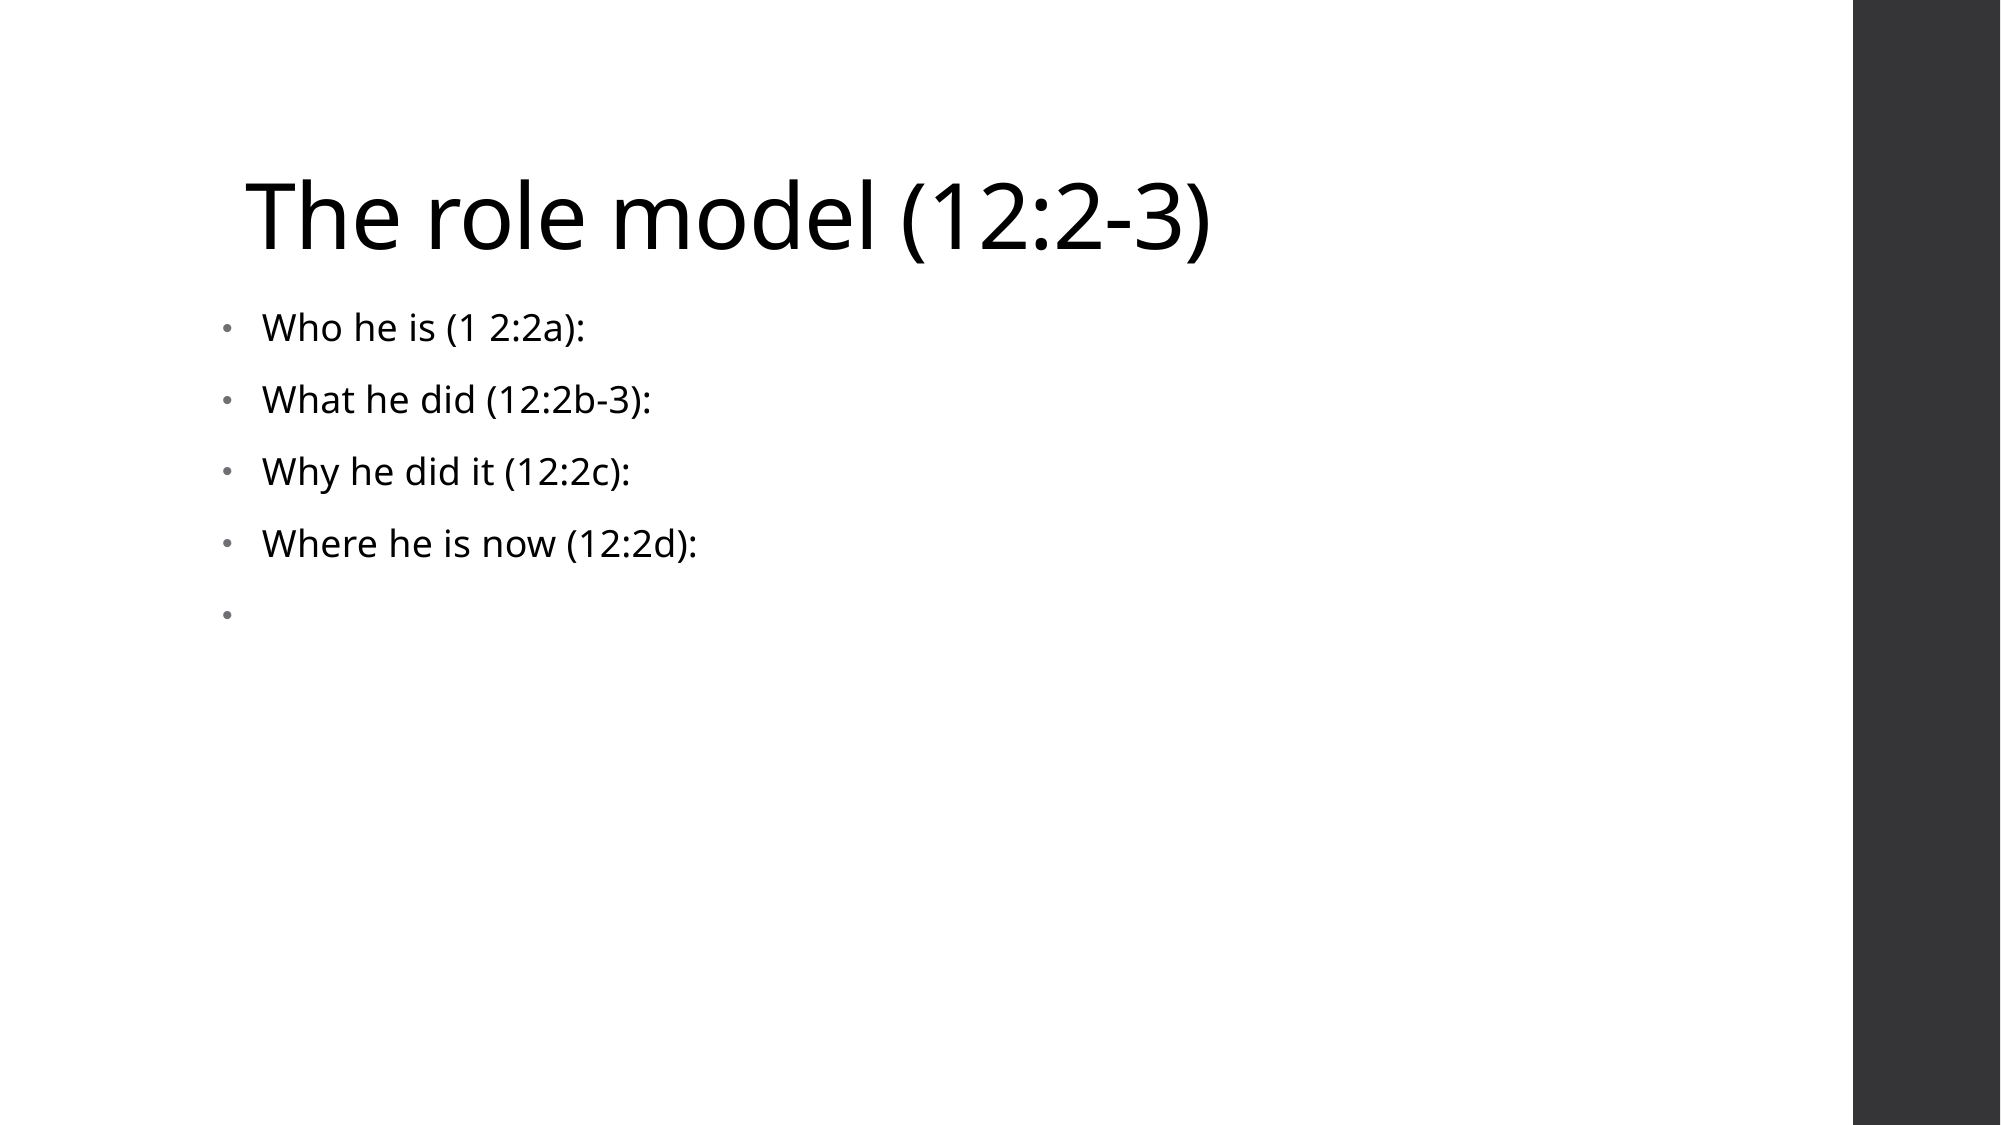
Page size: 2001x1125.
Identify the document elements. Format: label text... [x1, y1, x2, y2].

title The role model (12:2-3) [206, 60, 1797, 278]
list Who he is (1 2:2a): What he did (12:2b-3): Why he did it (12:2c): Where he is now (12:2d): [206, 299, 1617, 1014]
